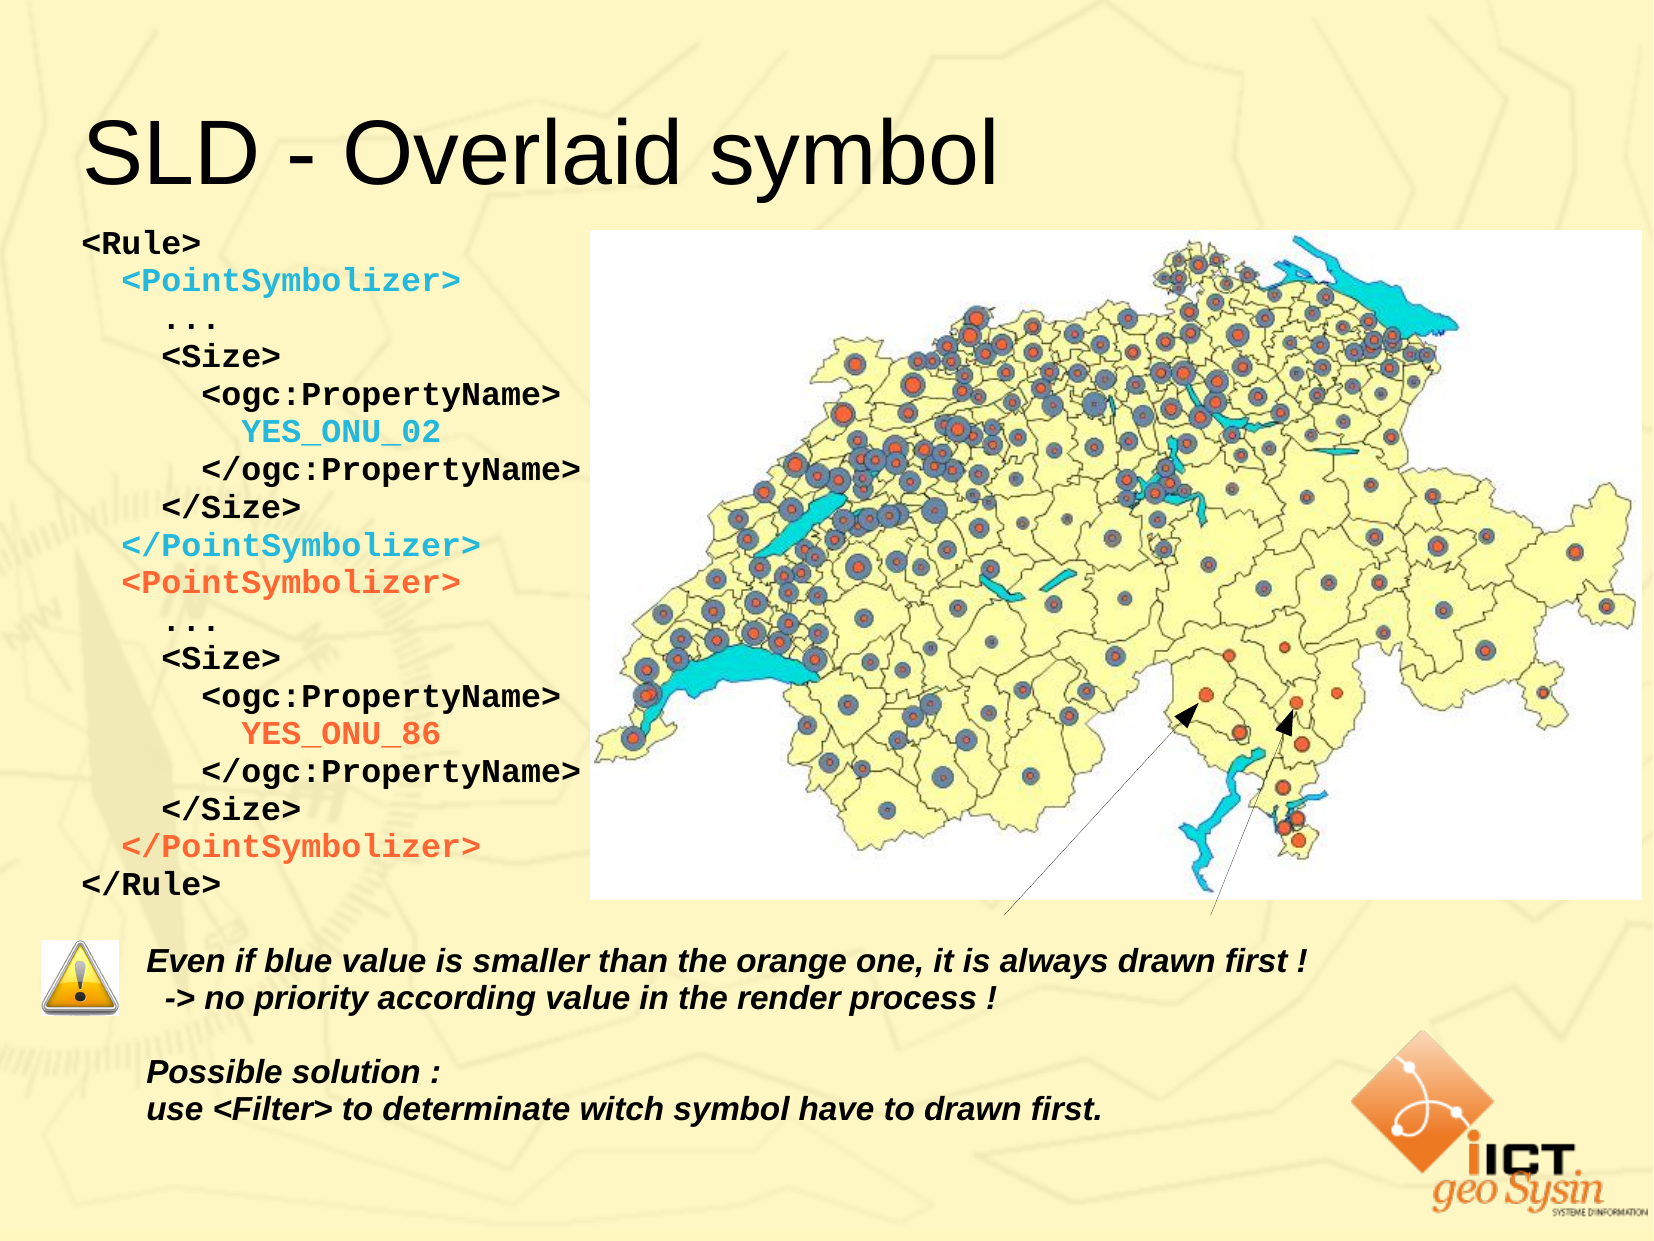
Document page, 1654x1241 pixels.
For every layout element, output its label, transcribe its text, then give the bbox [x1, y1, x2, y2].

text_box <Rule> <PointSymbolizer> ... <Size> <ogc:PropertyName> YES_ONU_02 </ogc:PropertyName> </Size> </PointSymbolizer> <PointSymbolizer> ... <Size> <ogc:PropertyName> YES_ONU_86 </ogc:PropertyName> </Size> </PointSymbolizer> </Rule> Even if blue value is smaller than the orange one, it is always drawn first ! -> no priority according value in the render process ! Possible solution : use <Filter> to determinate witch symbol have to drawn first. [66, 219, 1325, 1173]
title SLD - Overlaid symbol [82, 49, 1571, 230]
picture [0, 0, 1654, 1241]
